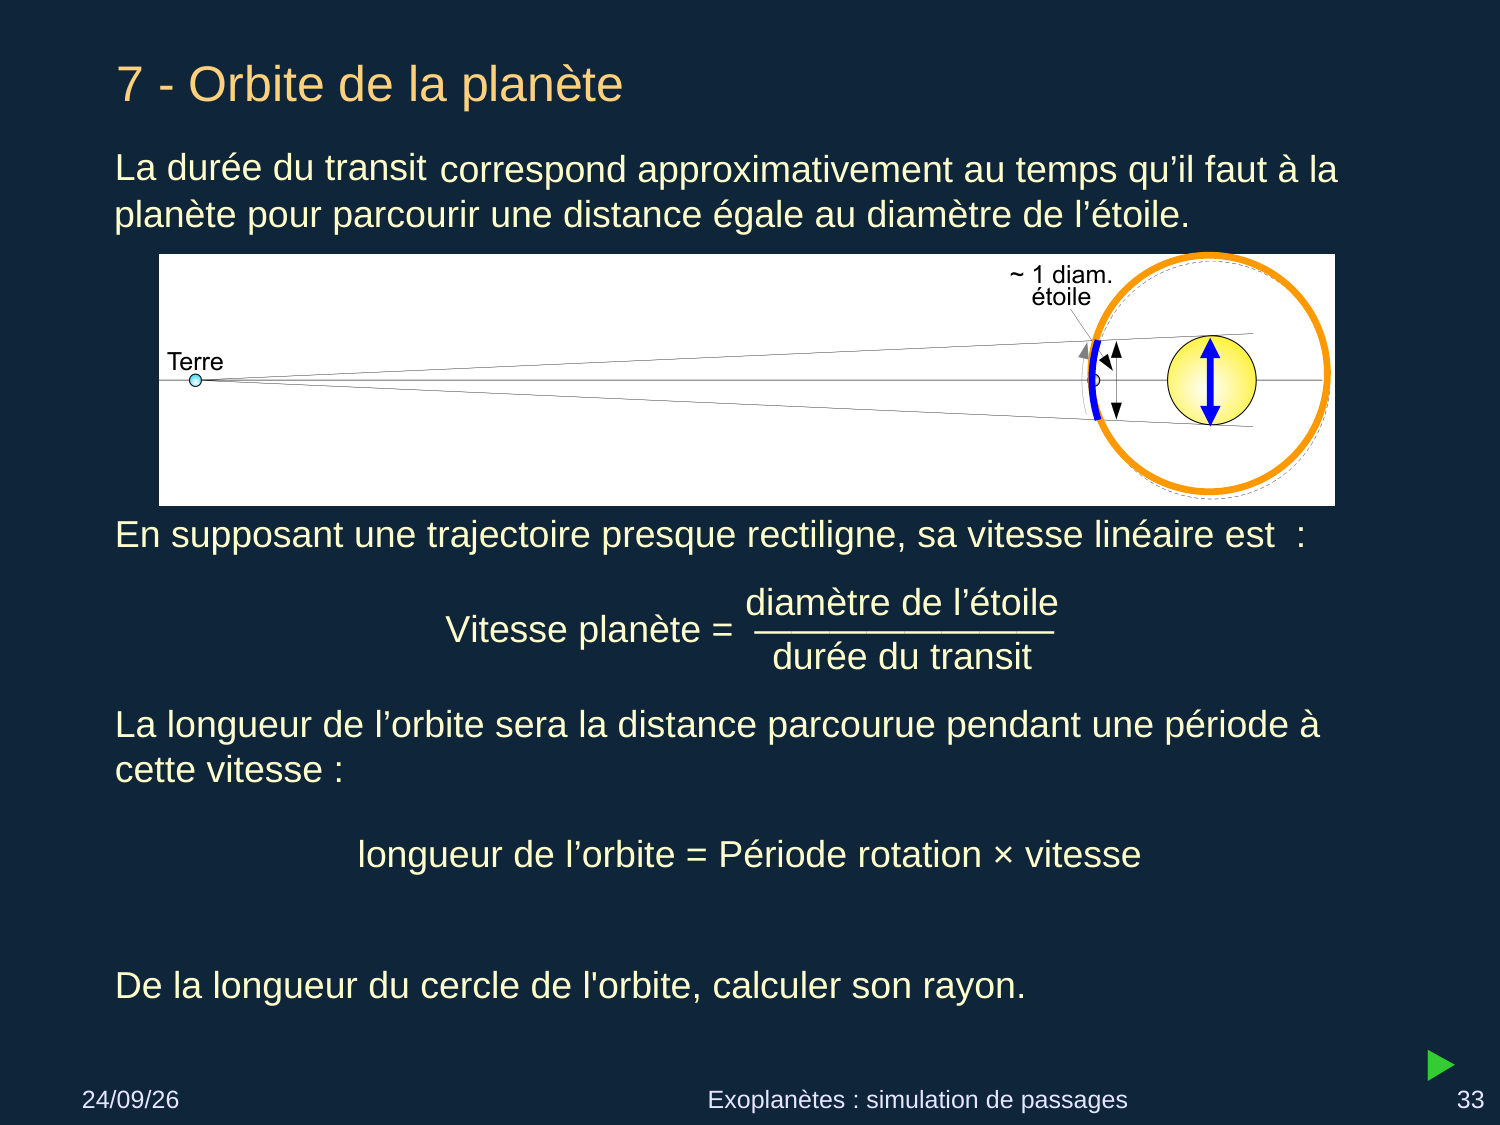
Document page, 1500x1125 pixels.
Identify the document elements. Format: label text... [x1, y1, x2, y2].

picture [147, 243, 1347, 502]
text_box De la longueur du cercle de l'orbite, calculer son rayon. [100, 953, 1424, 1014]
text_box En supposant une trajectoire presque rectiligne, sa vitesse linéaire est : [100, 502, 1424, 563]
text_box diamètre de l’étoile Vitesse planète = ———————— durée du transit [413, 586, 1087, 683]
text_box correspond approximativement au temps qu’il faut à la planète pour parcourir une distance égale au diamètre de l’étoile. [99, 137, 1423, 243]
text_box La longueur de l’orbite sera la distance parcourue pendant une période à cette vitesse : [100, 692, 1424, 798]
text_box longueur de l’orbite = Période rotation × vitesse [342, 822, 1157, 883]
text_box  [1409, 1034, 1475, 1096]
text_box La durée du transit [100, 135, 479, 197]
text_box 7 - Orbite de la planète [101, 44, 641, 120]
